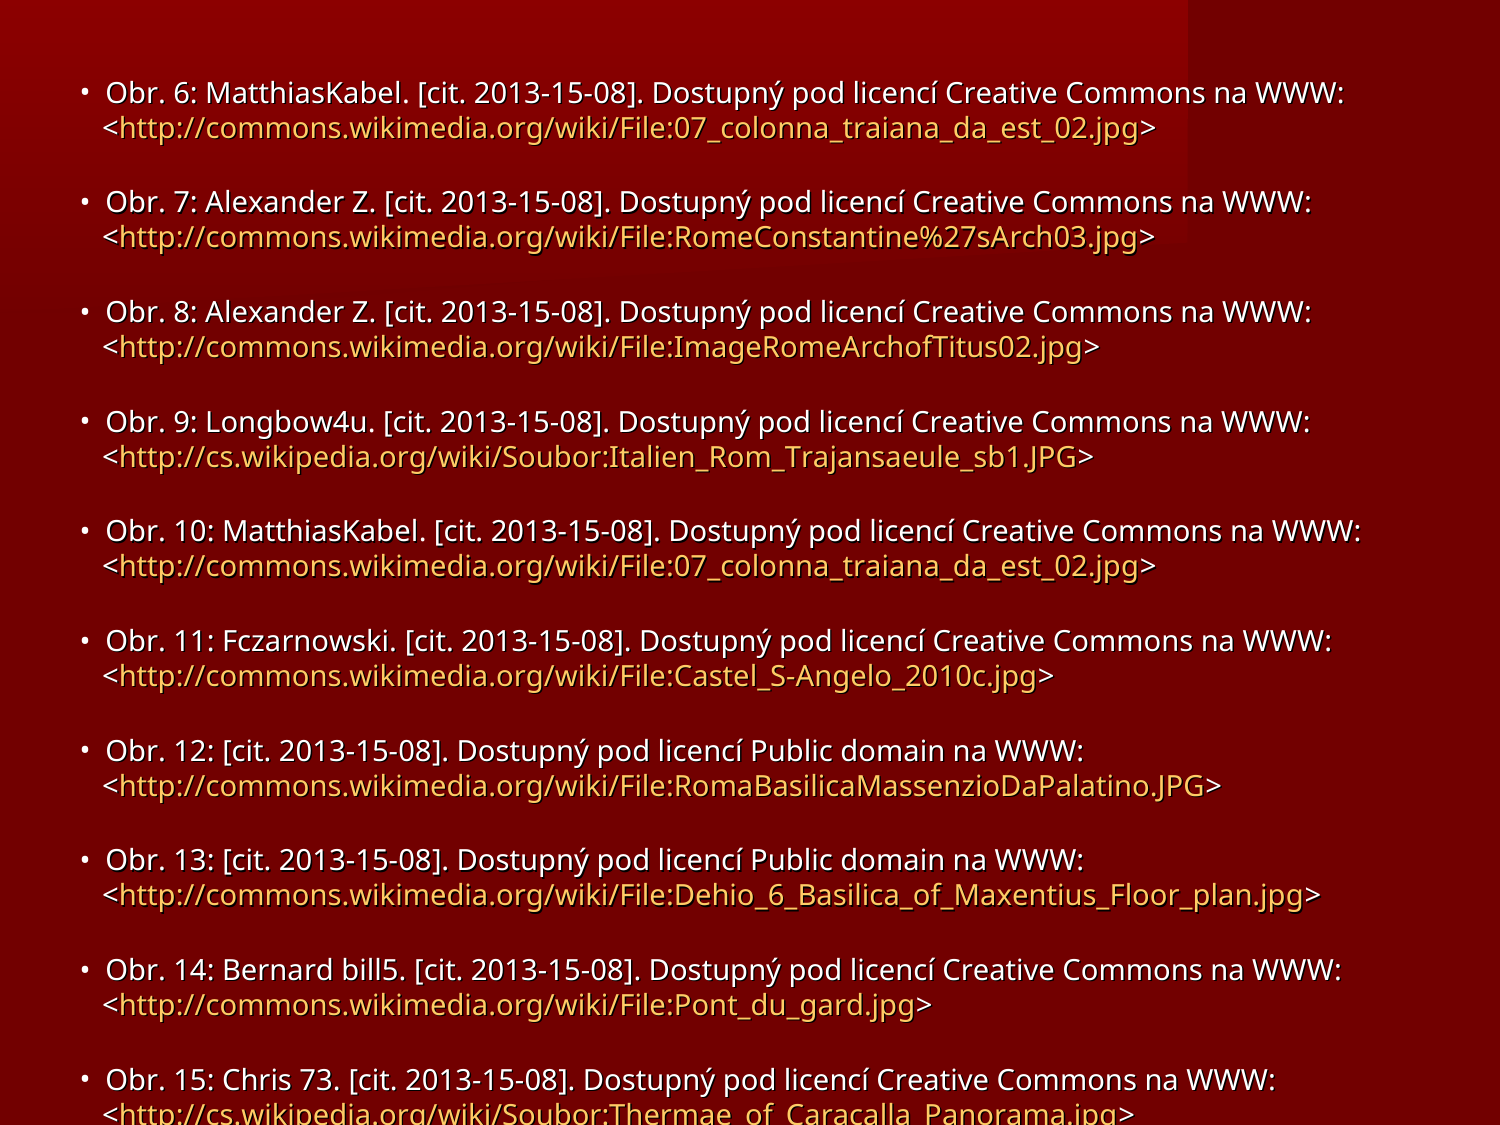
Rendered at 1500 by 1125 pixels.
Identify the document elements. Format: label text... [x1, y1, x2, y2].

text_box Obr. 6: MatthiasKabel. [cit. 2013-15-08]. Dostupný pod licencí Creative Commons na WWW: <http://commons.wikimedia.org/wiki/File:07_colonna_traiana_da_est_02.jpg> Obr. 7: Alexander Z. [cit. 2013-15-08]. Dostupný pod licencí Creative Commons na WWW: <http://commons.wikimedia.org/wiki/File:RomeConstantine%27sArch03.jpg> Obr. 8: Alexander Z. [cit. 2013-15-08]. Dostupný pod licencí Creative Commons na WWW: <http://commons.wikimedia.org/wiki/File:ImageRomeArchofTitus02.jpg> Obr. 9: Longbow4u. [cit. 2013-15-08]. Dostupný pod licencí Creative Commons na WWW: <http://cs.wikipedia.org/wiki/Soubor:Italien_Rom_Trajansaeule_sb1.JPG> Obr. 10: MatthiasKabel. [cit. 2013-15-08]. Dostupný pod licencí Creative Commons na WWW: <http://commons.wikimedia.org/wiki/File:07_colonna_traiana_da_est_02.jpg> Obr. 11: Fczarnowski. [cit. 2013-15-08]. Dostupný pod licencí Creative Commons na WWW: <http://commons.wikimedia.org/wiki/File:Castel_S-Angelo_2010c.jpg> Obr. 12: [cit. 2013-15-08]. Dostupný pod licencí Public domain na WWW: <http://commons.wikimedia.org/wiki/File:RomaBasilicaMassenzioDaPalatino.JPG> Obr. 13: [cit. 2013-15-08]. Dostupný pod licencí Public domain na WWW: <http://commons.wikimedia.org/wiki/File:Dehio_6_Basilica_of_Maxentius_Floor_plan.jpg> Obr. 14: Bernard bill5. [cit. 2013-15-08]. Dostupný pod licencí Creative Commons na WWW: <http://commons.wikimedia.org/wiki/File:Pont_du_gard.jpg> Obr. 15: Chris 73. [cit. 2013-15-08]. Dostupný pod licencí Creative Commons na WWW: <http://cs.wikipedia.org/wiki/Soubor:Thermae_of_Caracalla_Panorama.jpg> [64, 66, 1459, 1125]
